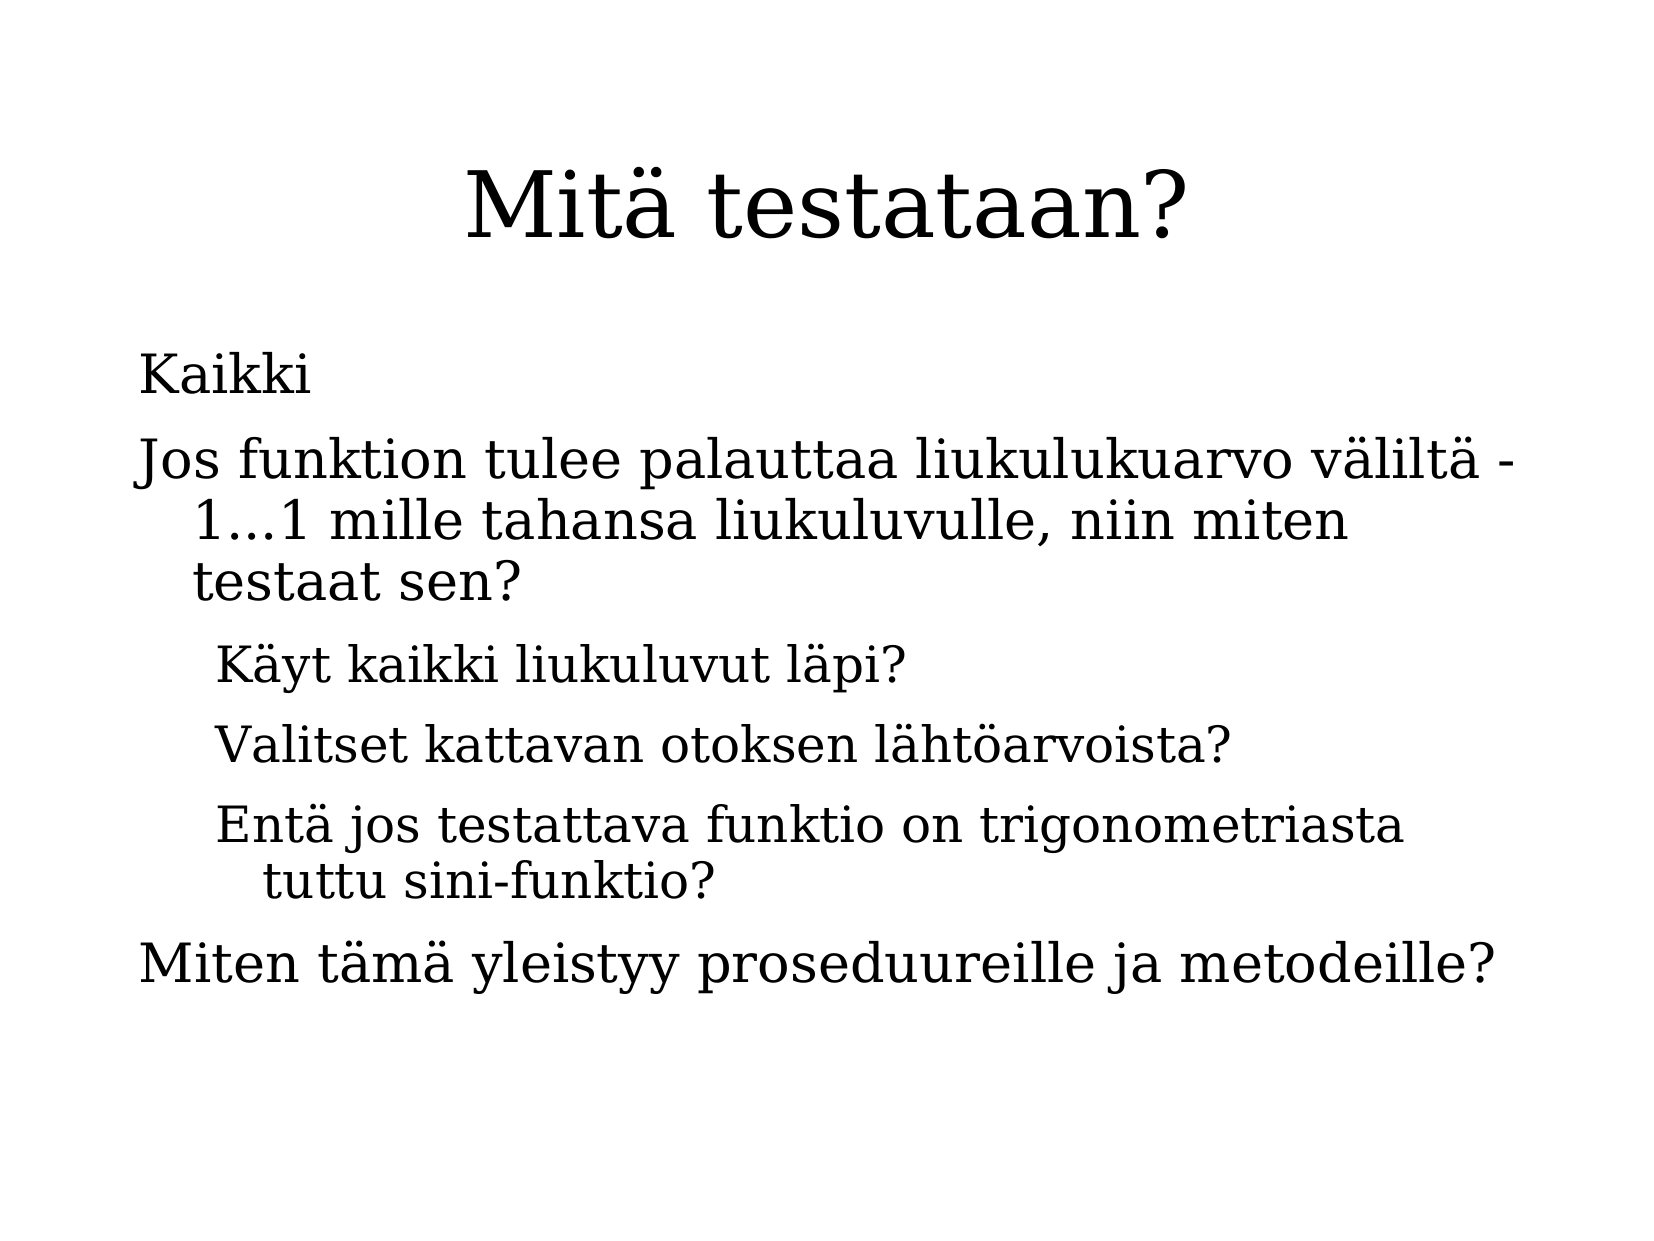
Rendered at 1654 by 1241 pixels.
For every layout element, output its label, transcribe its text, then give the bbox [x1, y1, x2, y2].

list Kaikki Jos funktion tulee palauttaa liukulukuarvo väliltä -1...1 mille tahansa liukuluvulle, niin miten testaat sen? Käyt kaikki liukuluvut läpi? Valitset kattavan otoksen lähtöarvoista? Entä jos testattava funktio on trigonometriasta tuttu sini-funktio? Miten tämä yleistyy proseduureille ja metodeille? [121, 344, 1534, 1112]
title Mitä testataan? [121, 106, 1534, 306]
